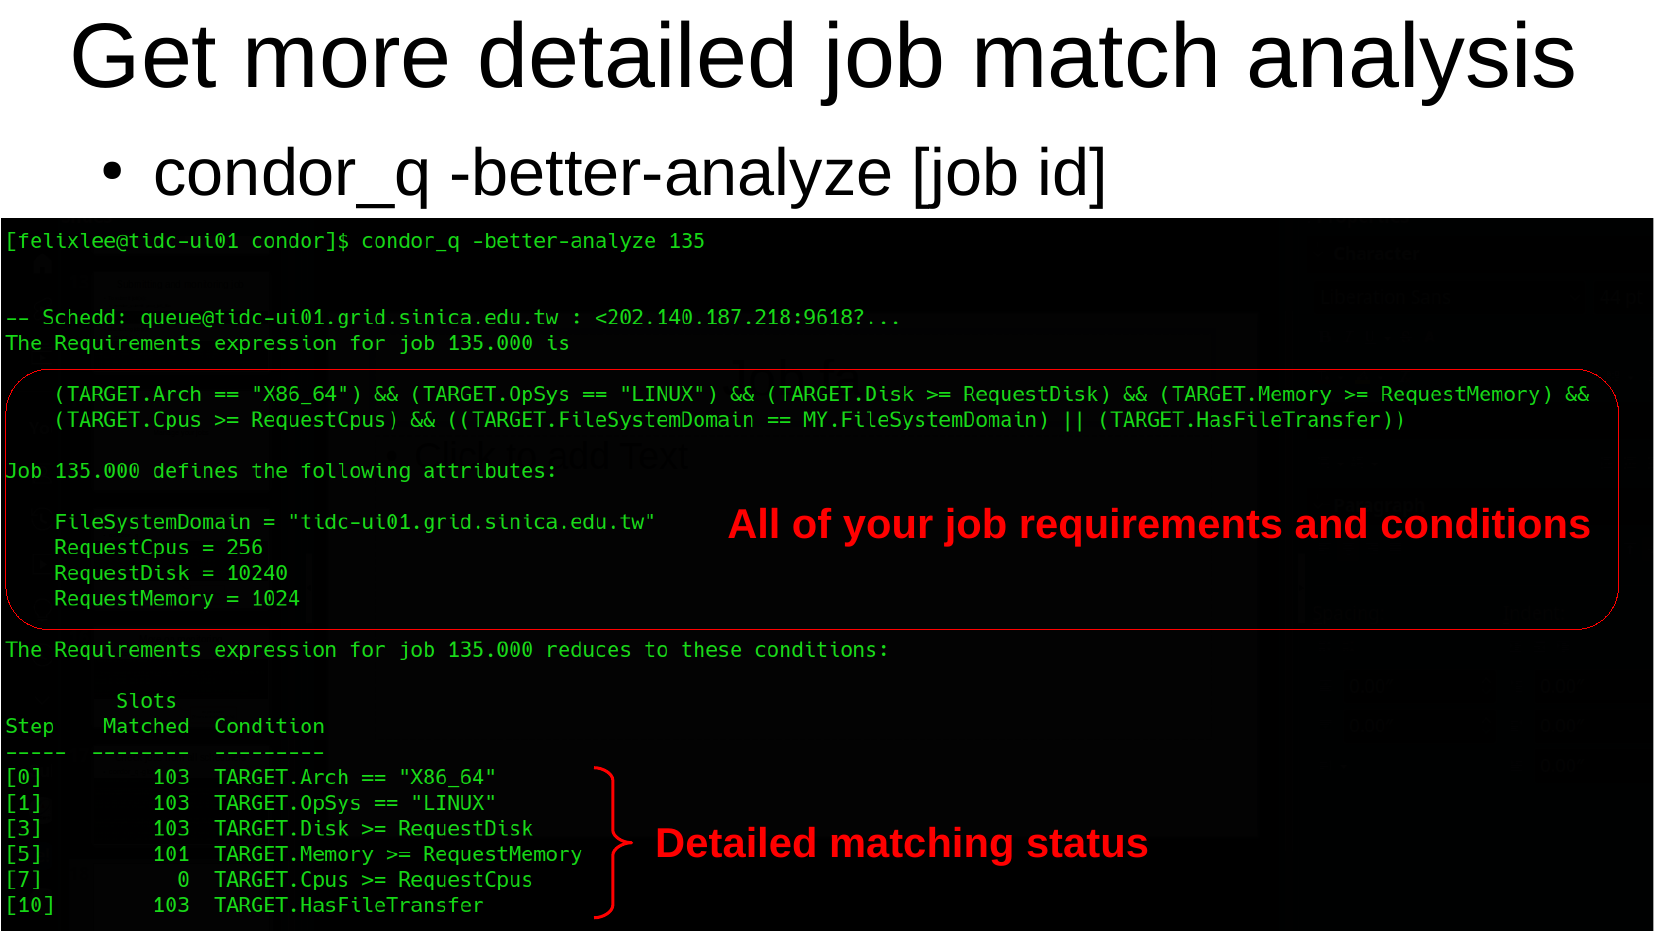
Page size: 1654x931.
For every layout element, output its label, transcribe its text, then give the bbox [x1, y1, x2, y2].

text_box Detailed matching status [640, 812, 1274, 875]
text_box All of your job requirements and conditions [712, 493, 1613, 602]
list condor_q -better-analyze [job id] [82, 630, 1571, 675]
picture [1, 218, 1654, 931]
list condor_q -better-analyze [job id] [82, 134, 1571, 369]
title Get more detailed job match analysis [0, 0, 1651, 159]
list condor_q -better-analyze [job id] [82, 370, 1571, 629]
